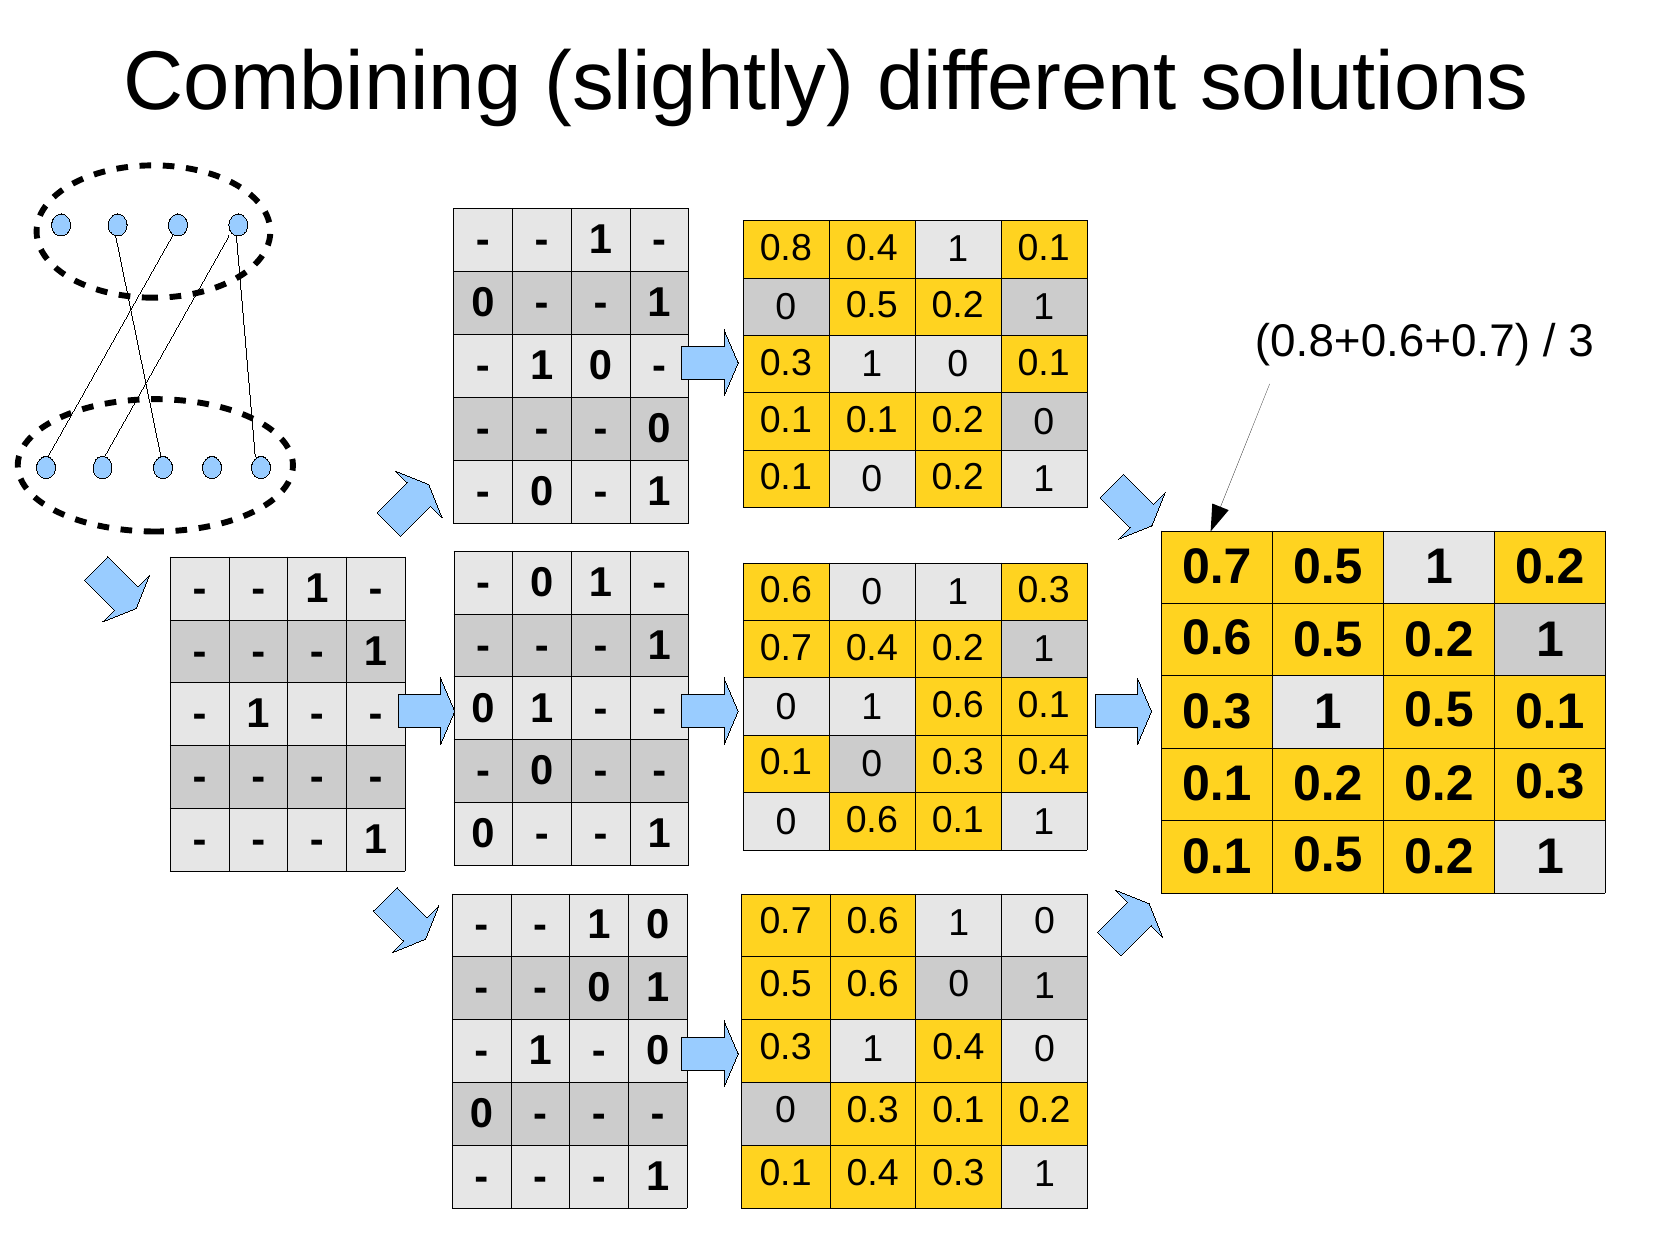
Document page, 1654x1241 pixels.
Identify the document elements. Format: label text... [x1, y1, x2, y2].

table_cell 1 [631, 272, 688, 334]
table_cell 0.4 [916, 1020, 1001, 1082]
table_cell 0.1 [744, 736, 829, 792]
table_cell 0.2 [916, 279, 1001, 335]
table_cell 0 [572, 335, 630, 397]
table_cell - [453, 957, 511, 1019]
text_box [1095, 678, 1152, 745]
table_cell 1 [347, 809, 405, 871]
text_box [681, 677, 739, 745]
table_header 0.7 [742, 895, 830, 956]
table_cell 0 [830, 451, 915, 507]
table_cell - [230, 809, 287, 871]
table_cell - [513, 615, 571, 676]
table_cell - [513, 803, 571, 865]
table_header 0.8 [744, 221, 829, 278]
table_header 1 [916, 895, 1001, 956]
table_header 1 [916, 564, 1001, 620]
table_cell 1 [1002, 793, 1087, 850]
table_cell 0 [1002, 393, 1087, 450]
table_cell 0 [455, 803, 512, 865]
table_cell 1 [1002, 451, 1087, 507]
table_header 0.2 [1495, 532, 1605, 603]
table_cell - [512, 1146, 569, 1208]
table_cell 0 [629, 1020, 687, 1082]
table_cell - [171, 621, 229, 682]
table_cell - [454, 461, 512, 523]
table_cell 0.1 [830, 393, 915, 450]
text_box [398, 677, 455, 745]
table_cell 0.1 [1162, 749, 1272, 820]
table_cell 1 [631, 615, 688, 676]
table_cell - [631, 335, 688, 397]
table_cell 0.6 [830, 793, 915, 850]
table_cell 0.6 [916, 678, 1001, 735]
text_box [36, 456, 56, 479]
table_header 1 [570, 895, 628, 956]
table_cell - [572, 461, 630, 523]
table_cell 0.1 [1495, 676, 1605, 748]
title Combining (slightly) different solutions [82, 19, 1571, 142]
table_cell 1 [1002, 279, 1087, 335]
table_header - [453, 895, 511, 956]
table_cell - [454, 335, 512, 397]
table_header 0.1 [1002, 221, 1087, 278]
table_cell 0.2 [1002, 1083, 1087, 1145]
text_box [1100, 474, 1166, 540]
table_cell 0.3 [1495, 749, 1605, 820]
text_box [93, 456, 112, 479]
table_cell 0.4 [830, 621, 915, 677]
table_cell - [572, 803, 630, 865]
table_cell - [572, 740, 630, 802]
table_cell - [570, 1083, 628, 1145]
table_cell - [454, 398, 512, 460]
text_box [84, 556, 150, 622]
table_cell 1 [1002, 621, 1087, 677]
table_cell 0.3 [831, 1083, 915, 1145]
table_cell 1 [1002, 1146, 1087, 1208]
table_cell 0.6 [831, 957, 915, 1019]
table_cell 0 [631, 398, 688, 460]
table_cell - [512, 957, 569, 1019]
table_cell 0.5 [830, 279, 915, 335]
table_cell 1 [629, 957, 687, 1019]
table_cell 0.1 [1002, 336, 1087, 392]
table_cell 0.4 [831, 1146, 915, 1208]
text_box [373, 887, 439, 953]
table_cell 0 [454, 272, 512, 334]
table_cell 0.2 [1384, 749, 1494, 820]
table_header - [631, 209, 688, 271]
table_cell 0.2 [916, 451, 1001, 507]
table_header - [230, 558, 287, 620]
table_header - [171, 558, 229, 620]
table_cell 0.3 [1162, 676, 1272, 748]
table_header 0.6 [831, 895, 915, 956]
table_cell 0.5 [742, 957, 830, 1019]
table_cell 0.5 [1273, 821, 1383, 893]
table_cell - [171, 809, 229, 871]
table_cell 0.4 [1002, 736, 1087, 792]
table_cell 0 [830, 736, 915, 792]
table_header - [513, 209, 571, 271]
table_cell - [171, 746, 229, 808]
table_cell - [455, 615, 512, 676]
table_header - [631, 552, 688, 614]
table_cell 1 [1495, 604, 1605, 675]
table_cell - [513, 398, 571, 460]
table_cell - [288, 809, 346, 871]
table_cell 0.3 [742, 1020, 830, 1082]
table_cell 0 [744, 279, 829, 335]
table_cell 0 [453, 1083, 511, 1145]
table_cell 0.5 [1384, 676, 1494, 748]
table_cell 0.1 [744, 393, 829, 450]
table_cell - [230, 621, 287, 682]
table_cell - [288, 621, 346, 682]
table_cell 1 [513, 335, 571, 397]
table_cell 0.2 [1273, 749, 1383, 820]
table_header 1 [1384, 532, 1494, 603]
table_cell - [570, 1020, 628, 1082]
table_cell 0.1 [1162, 821, 1272, 893]
table_cell 0.1 [742, 1146, 830, 1208]
table_cell 0 [513, 461, 571, 523]
table_cell 0.2 [916, 393, 1001, 450]
table_cell - [629, 1083, 687, 1145]
table_cell - [230, 746, 287, 808]
table_cell - [288, 746, 346, 808]
table_cell - [631, 677, 688, 739]
table_header 0 [629, 895, 687, 956]
table_cell - [347, 683, 405, 745]
table_cell - [513, 272, 571, 334]
table_cell 0 [916, 336, 1001, 392]
table_cell 0.1 [744, 451, 829, 507]
table_header 0.4 [830, 221, 915, 278]
table_header 0 [1002, 895, 1087, 956]
table_cell 0 [744, 678, 829, 735]
table_cell 1 [513, 677, 571, 739]
text_box [153, 456, 173, 479]
table_cell 0.2 [1384, 604, 1494, 675]
table_cell 0 [744, 793, 829, 850]
table_cell 0.3 [744, 336, 829, 392]
table_cell 1 [1002, 957, 1087, 1019]
table_header - [512, 895, 569, 956]
text_box [377, 471, 443, 537]
table_cell - [453, 1146, 511, 1208]
text_box [681, 329, 739, 396]
table_cell - [572, 272, 630, 334]
text_box [108, 213, 128, 236]
table_cell - [455, 740, 512, 802]
text_box [202, 456, 222, 479]
table_cell 0 [455, 677, 512, 739]
text_box [228, 213, 248, 236]
text_box [51, 213, 71, 236]
table_cell 0.2 [916, 621, 1001, 677]
table_cell 0.7 [744, 621, 829, 677]
table_cell - [288, 683, 346, 745]
table_header - [347, 558, 405, 620]
table_cell 0.1 [1002, 678, 1087, 735]
table_cell - [572, 677, 630, 739]
table_cell 1 [830, 678, 915, 735]
table_cell 0 [570, 957, 628, 1019]
table_cell 0 [742, 1083, 830, 1145]
table_cell - [572, 615, 630, 676]
table_header 0.7 [1162, 532, 1272, 603]
table_cell 1 [512, 1020, 569, 1082]
text_box (0.8+0.6+0.7) / 3 [1240, 307, 1625, 373]
table_cell - [347, 746, 405, 808]
table_cell 0.1 [916, 1083, 1001, 1145]
table_cell - [512, 1083, 569, 1145]
table_header - [454, 209, 512, 271]
table_cell 1 [831, 1020, 915, 1082]
table_cell 0 [916, 957, 1001, 1019]
table_cell - [631, 740, 688, 802]
table_cell - [572, 398, 630, 460]
table_cell 1 [1495, 821, 1605, 893]
table_header 1 [916, 221, 1001, 278]
table_cell 0.1 [916, 793, 1001, 850]
text_box [1097, 890, 1163, 956]
table_header 0 [830, 564, 915, 620]
table_cell 0.2 [1384, 821, 1494, 893]
text_box [681, 1020, 739, 1087]
table_cell 0.3 [916, 736, 1001, 792]
table_cell 1 [631, 803, 688, 865]
text_box [168, 213, 188, 236]
table_cell 1 [230, 683, 287, 745]
table_cell 0.6 [1162, 604, 1272, 675]
table_cell - [570, 1146, 628, 1208]
table_cell - [171, 683, 229, 745]
table_header 1 [572, 209, 630, 271]
table_cell 0.3 [916, 1146, 1001, 1208]
table_cell 1 [631, 461, 688, 523]
table_header - [455, 552, 512, 614]
table_header 1 [572, 552, 630, 614]
text_box [251, 456, 271, 479]
table_cell 0 [513, 740, 571, 802]
table_header 0 [513, 552, 571, 614]
table_cell - [453, 1020, 511, 1082]
table_cell 0 [1002, 1020, 1087, 1082]
table_cell 1 [830, 336, 915, 392]
table_cell 1 [347, 621, 405, 682]
table_header 0.3 [1002, 564, 1087, 620]
table_header 0.5 [1273, 532, 1383, 603]
table_header 1 [288, 558, 346, 620]
table_cell 1 [1273, 676, 1383, 748]
table_header 0.6 [744, 564, 829, 620]
table_cell 0.5 [1273, 604, 1383, 675]
table_cell 1 [629, 1146, 687, 1208]
